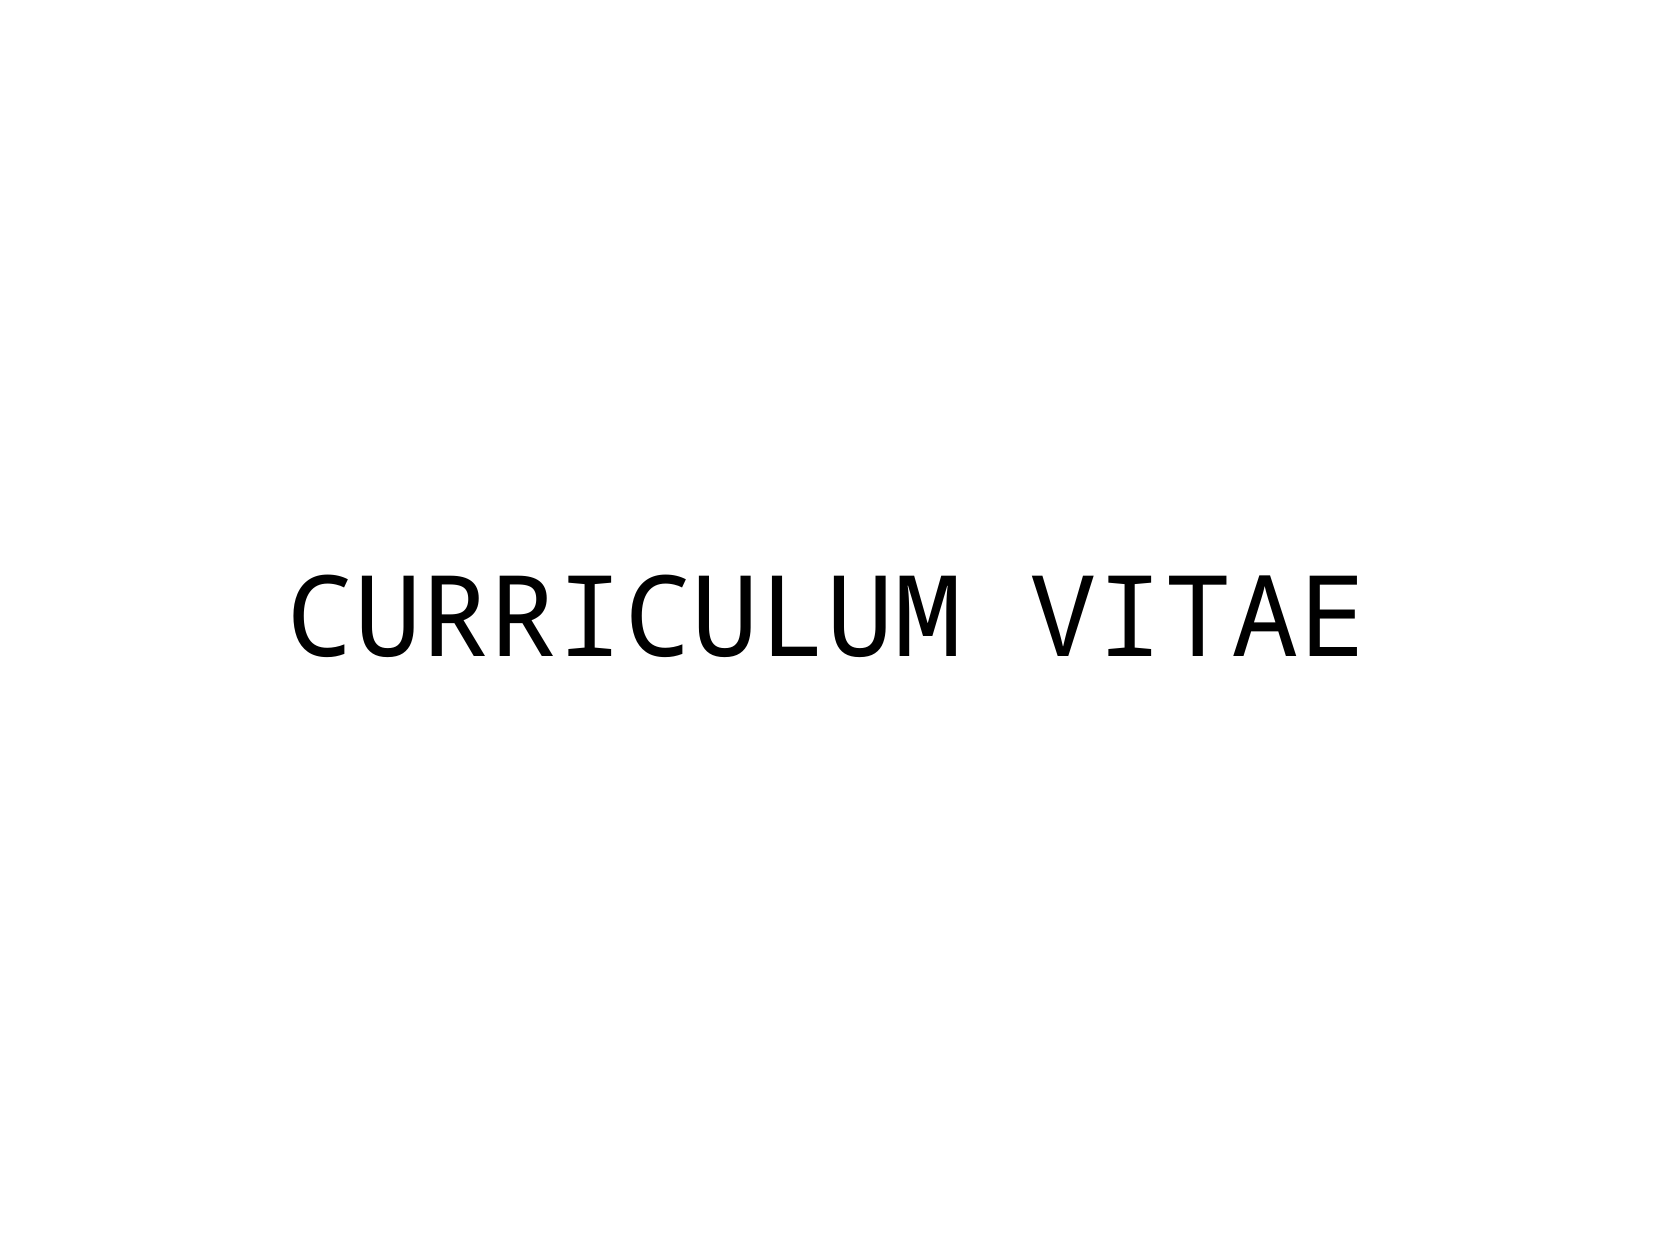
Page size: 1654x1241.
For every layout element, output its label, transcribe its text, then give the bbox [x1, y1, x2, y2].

title CURRICULUM VITAE [82, 507, 1571, 715]
